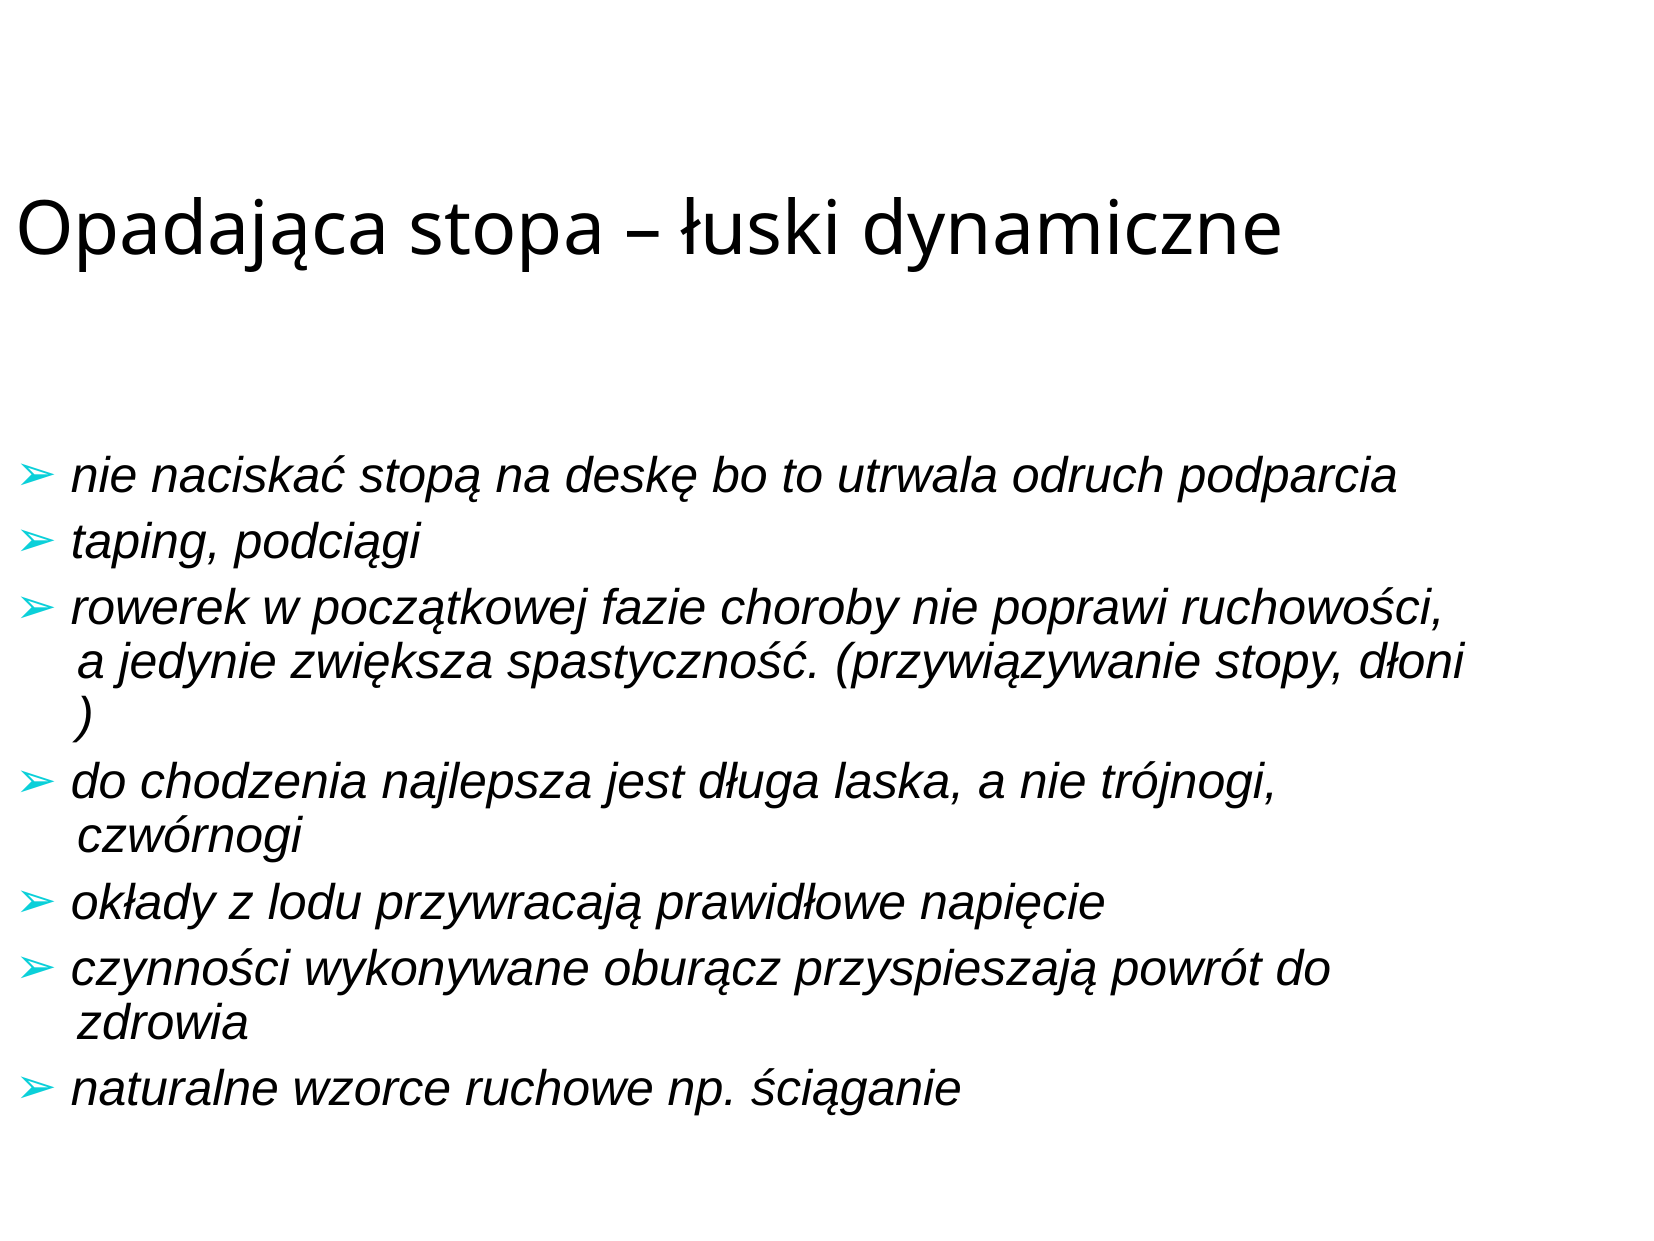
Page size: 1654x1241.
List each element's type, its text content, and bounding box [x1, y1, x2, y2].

title Opadająca stopa – łuski dynamiczne [0, 127, 1489, 334]
list nie naciskać stopą na deskę bo to utrwala odruch podparcia taping, podciągi rowerek w początkowej fazie choroby nie poprawi ruchowości, a jedynie zwiększa spastyczność. (przywiązywanie stopy, dłoni ) do chodzenia najlepsza jest długa laska, a nie trójnogi, czwórnogi okłady z lodu przywracają prawidłowe napięcie czynności wykonywane oburącz przyspieszają powrót do zdrowia naturalne wzorce ruchowe np. ściąganie [0, 350, 1489, 1144]
